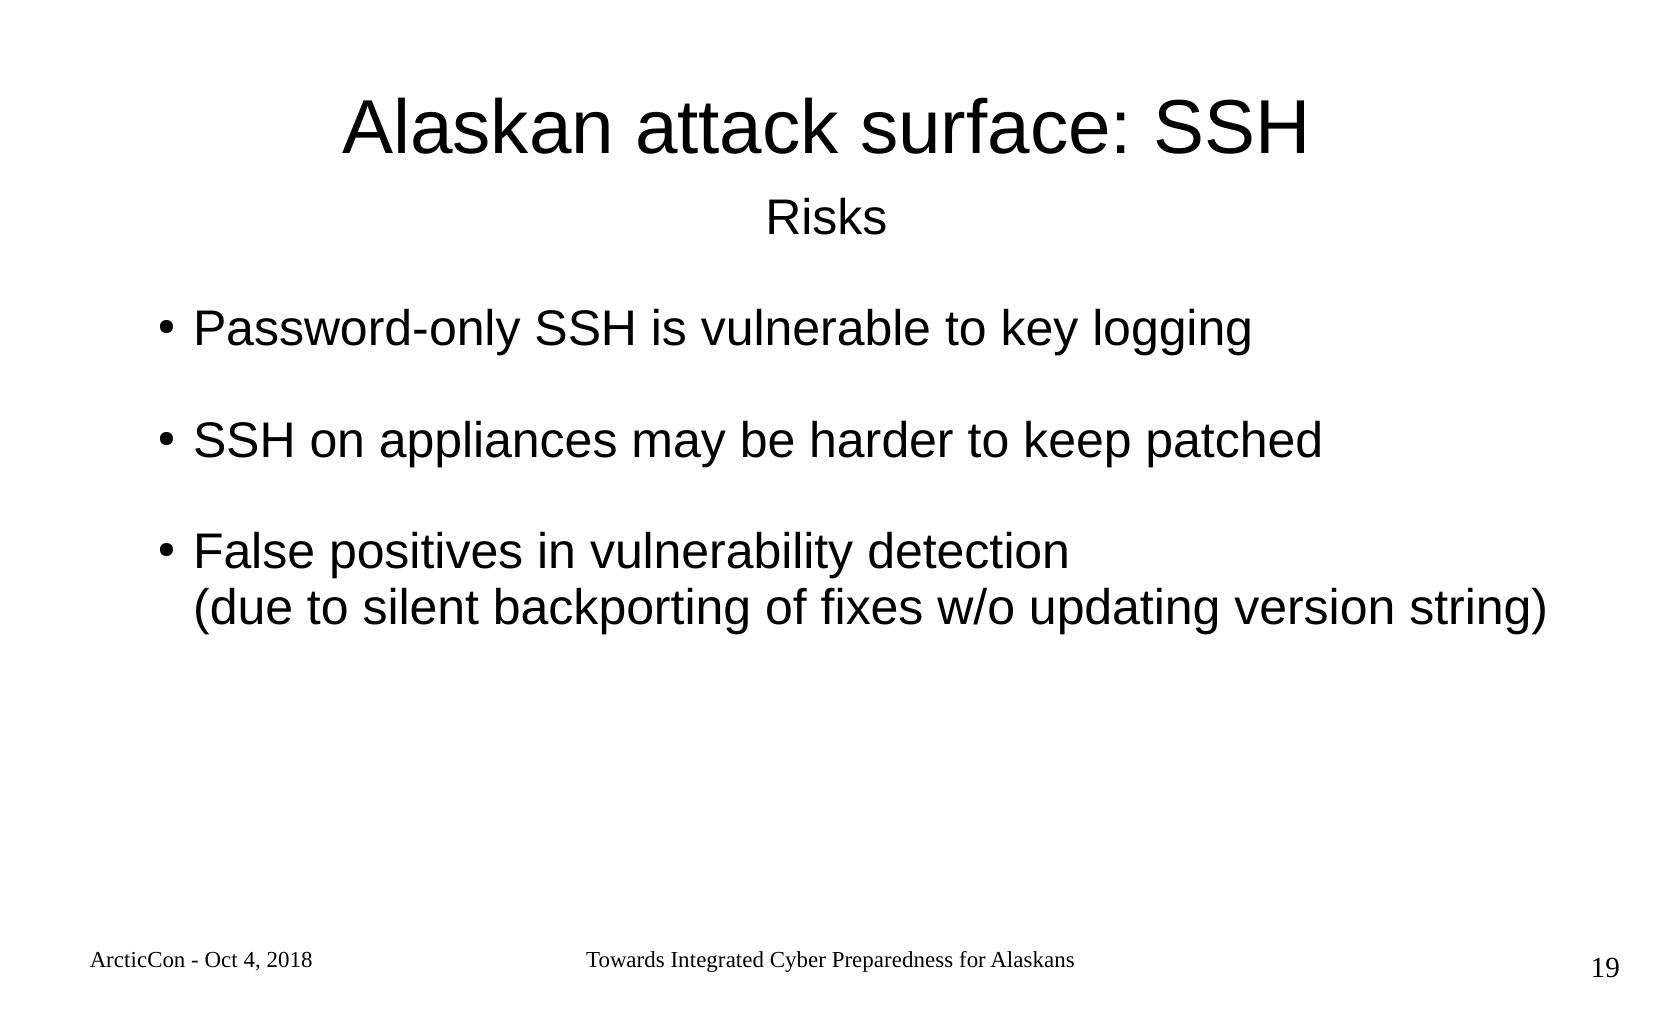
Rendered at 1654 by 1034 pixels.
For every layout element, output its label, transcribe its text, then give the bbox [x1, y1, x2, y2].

text_box <number> [1560, 951, 1621, 1023]
title Alaskan attack surface: SSH [82, 41, 1571, 189]
subtitle Risks Password-only SSH is vulnerable to key logging SSH on appliances may be harder to keep patched False positives in vulnerability detection (due to silent backporting of fixes w/o updating version string) [82, 189, 1571, 980]
